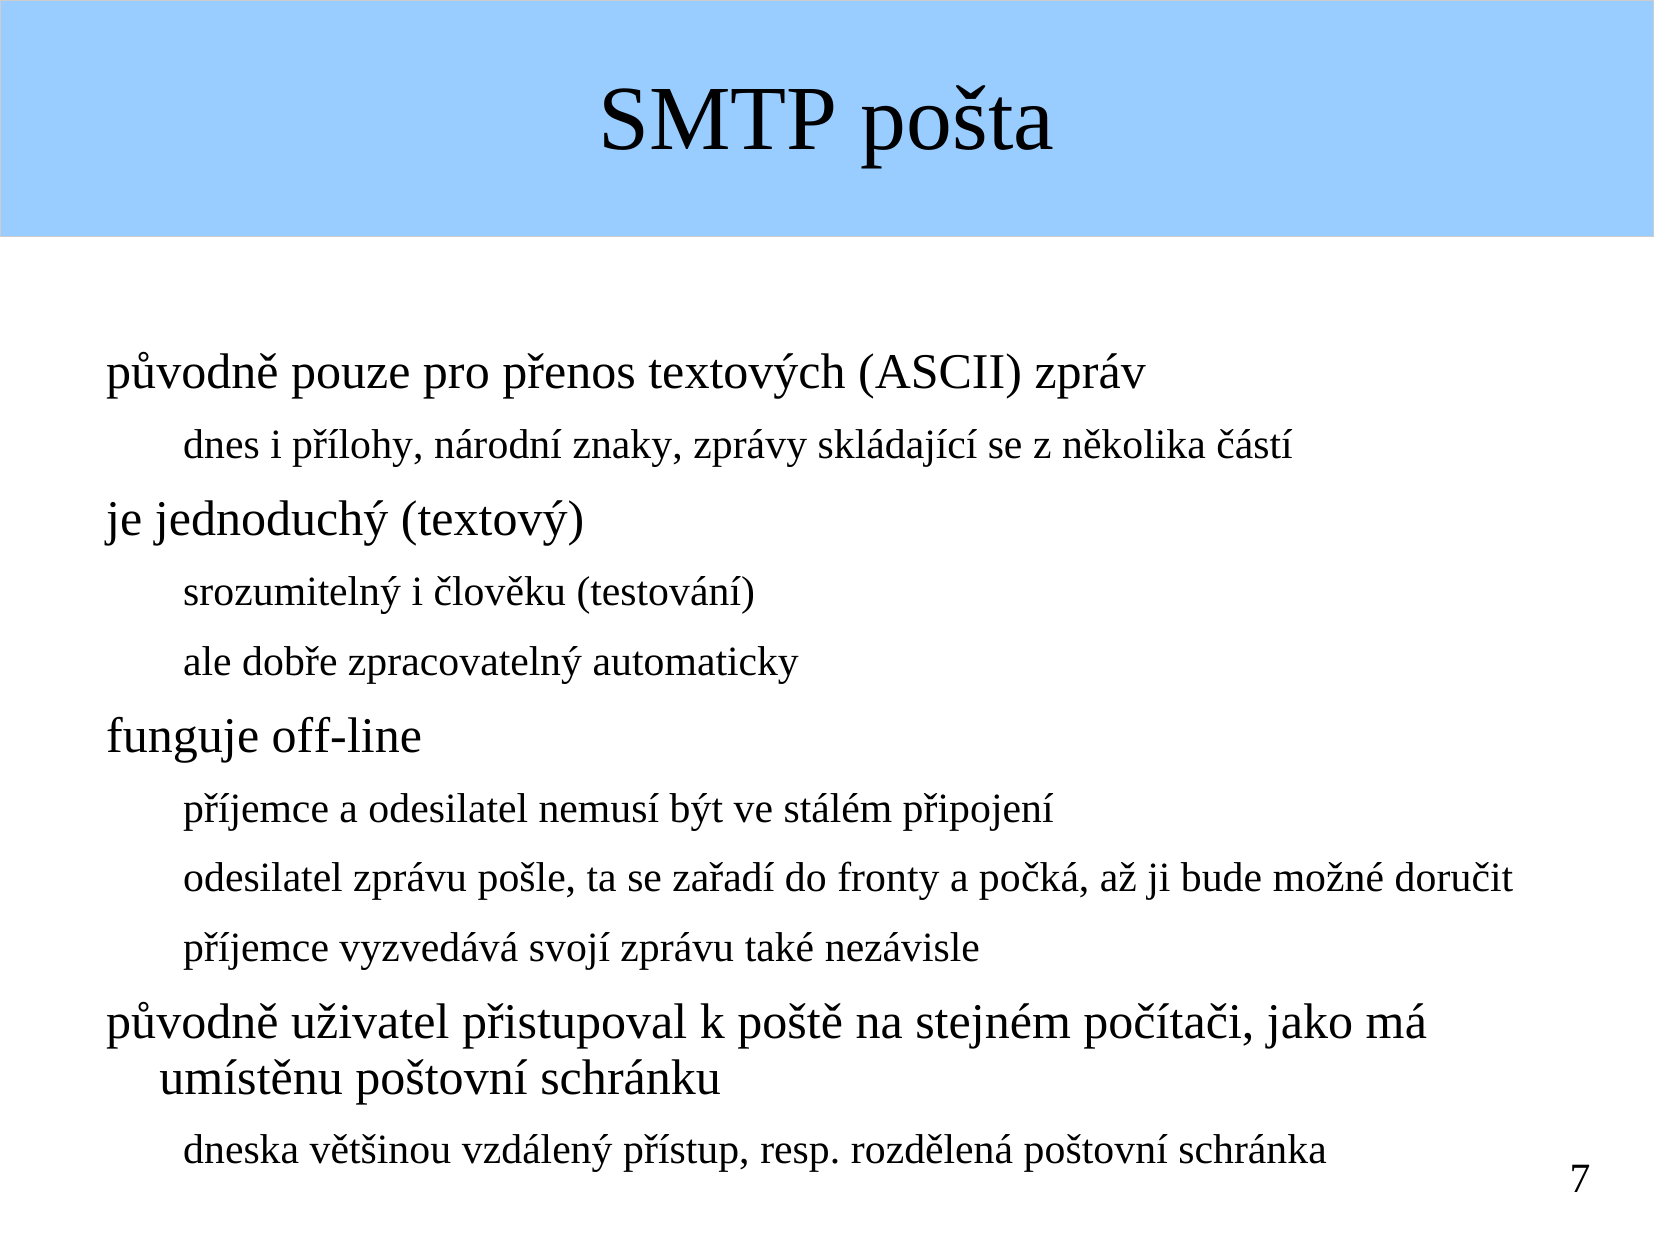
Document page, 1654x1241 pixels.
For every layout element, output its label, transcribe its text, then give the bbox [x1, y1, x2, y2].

list původně pouze pro přenos textových (ASCII) zpráv dnes i přílohy, národní znaky, zprávy skládající se z několika částí je jednoduchý (textový) srozumitelný i člověku (testování) ale dobře zpracovatelný automaticky funguje off-line příjemce a odesilatel nemusí být ve stálém připojení odesilatel zprávu pošle, ta se zařadí do fronty a počká, až ji bude možné doručit příjemce vyzvedává svojí zprávu také nezávisle původně uživatel přistupoval k poště na stejném počítači, jako má umístěnu poštovní schránku dneska většinou vzdálený přístup, resp. rozdělená poštovní schránka [88, 343, 1565, 1182]
title SMTP pošta [0, 0, 1654, 237]
